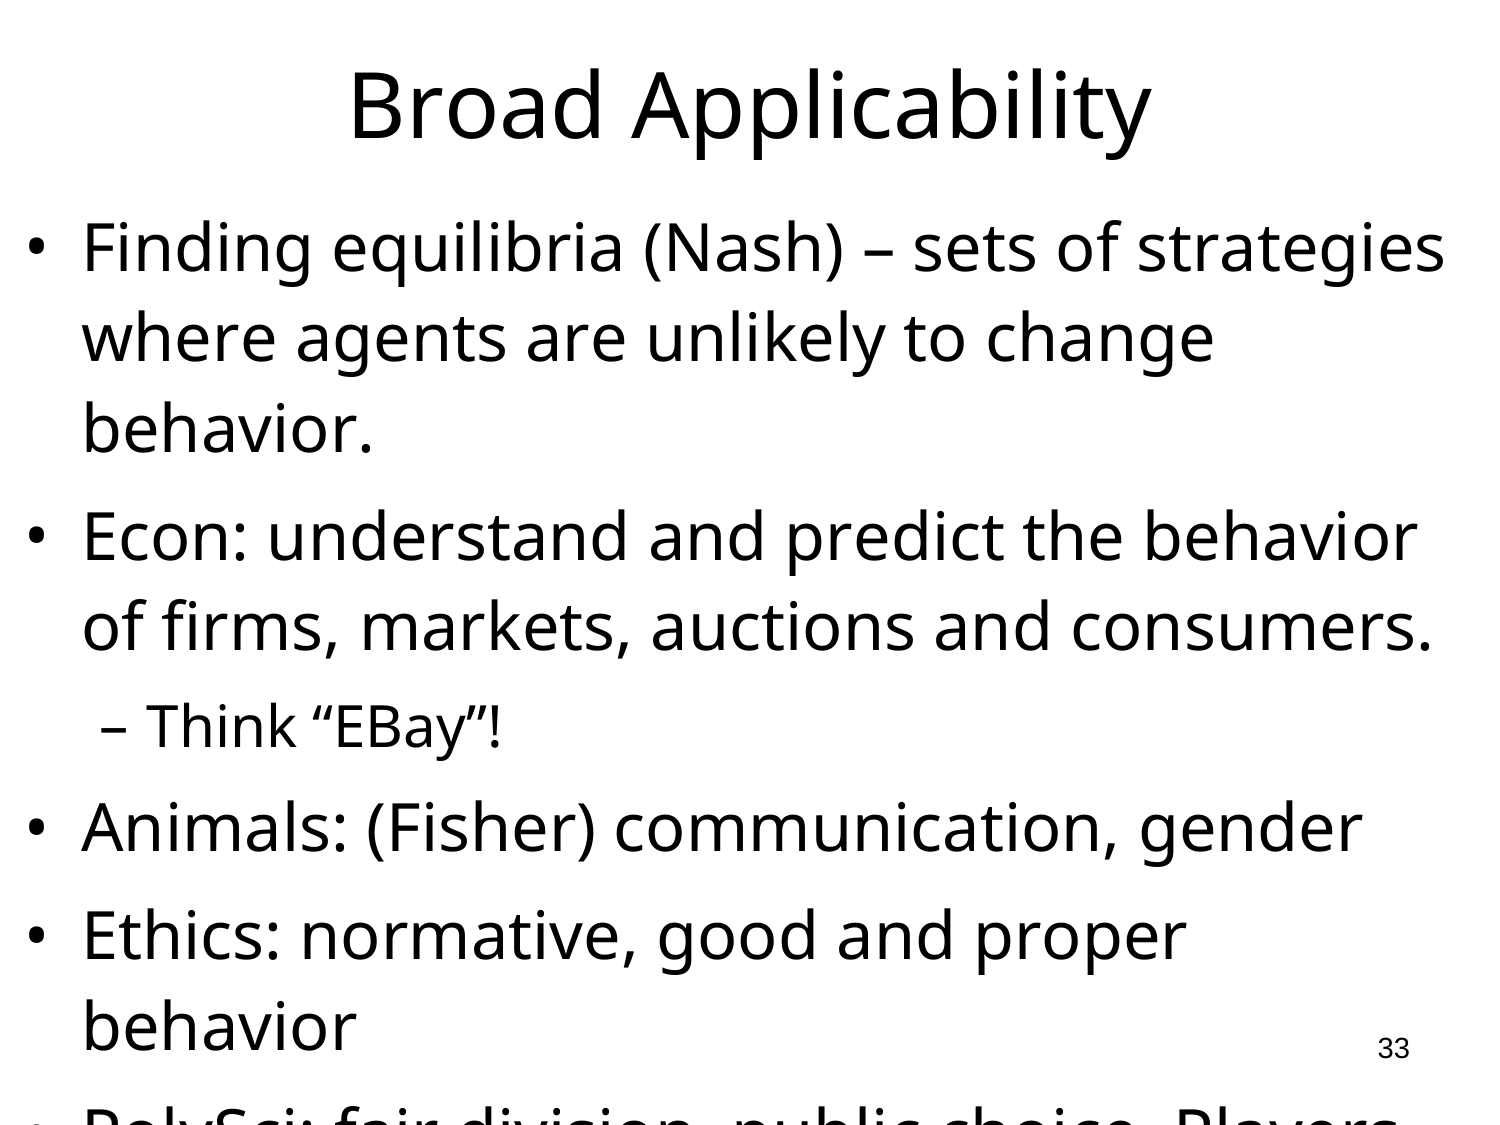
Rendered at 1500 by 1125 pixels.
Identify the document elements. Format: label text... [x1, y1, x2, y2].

title Broad Applicability [24, 16, 1476, 190]
list Finding equilibria (Nash) – sets of strategies where agents are unlikely to change behavior. Econ: understand and predict the behavior of firms, markets, auctions and consumers. Think “EBay”! Animals: (Fisher) communication, gender Ethics: normative, good and proper behavior PolySci: fair division, public choice. Players are voters, states, interest groups, politicians. [24, 199, 1476, 1047]
